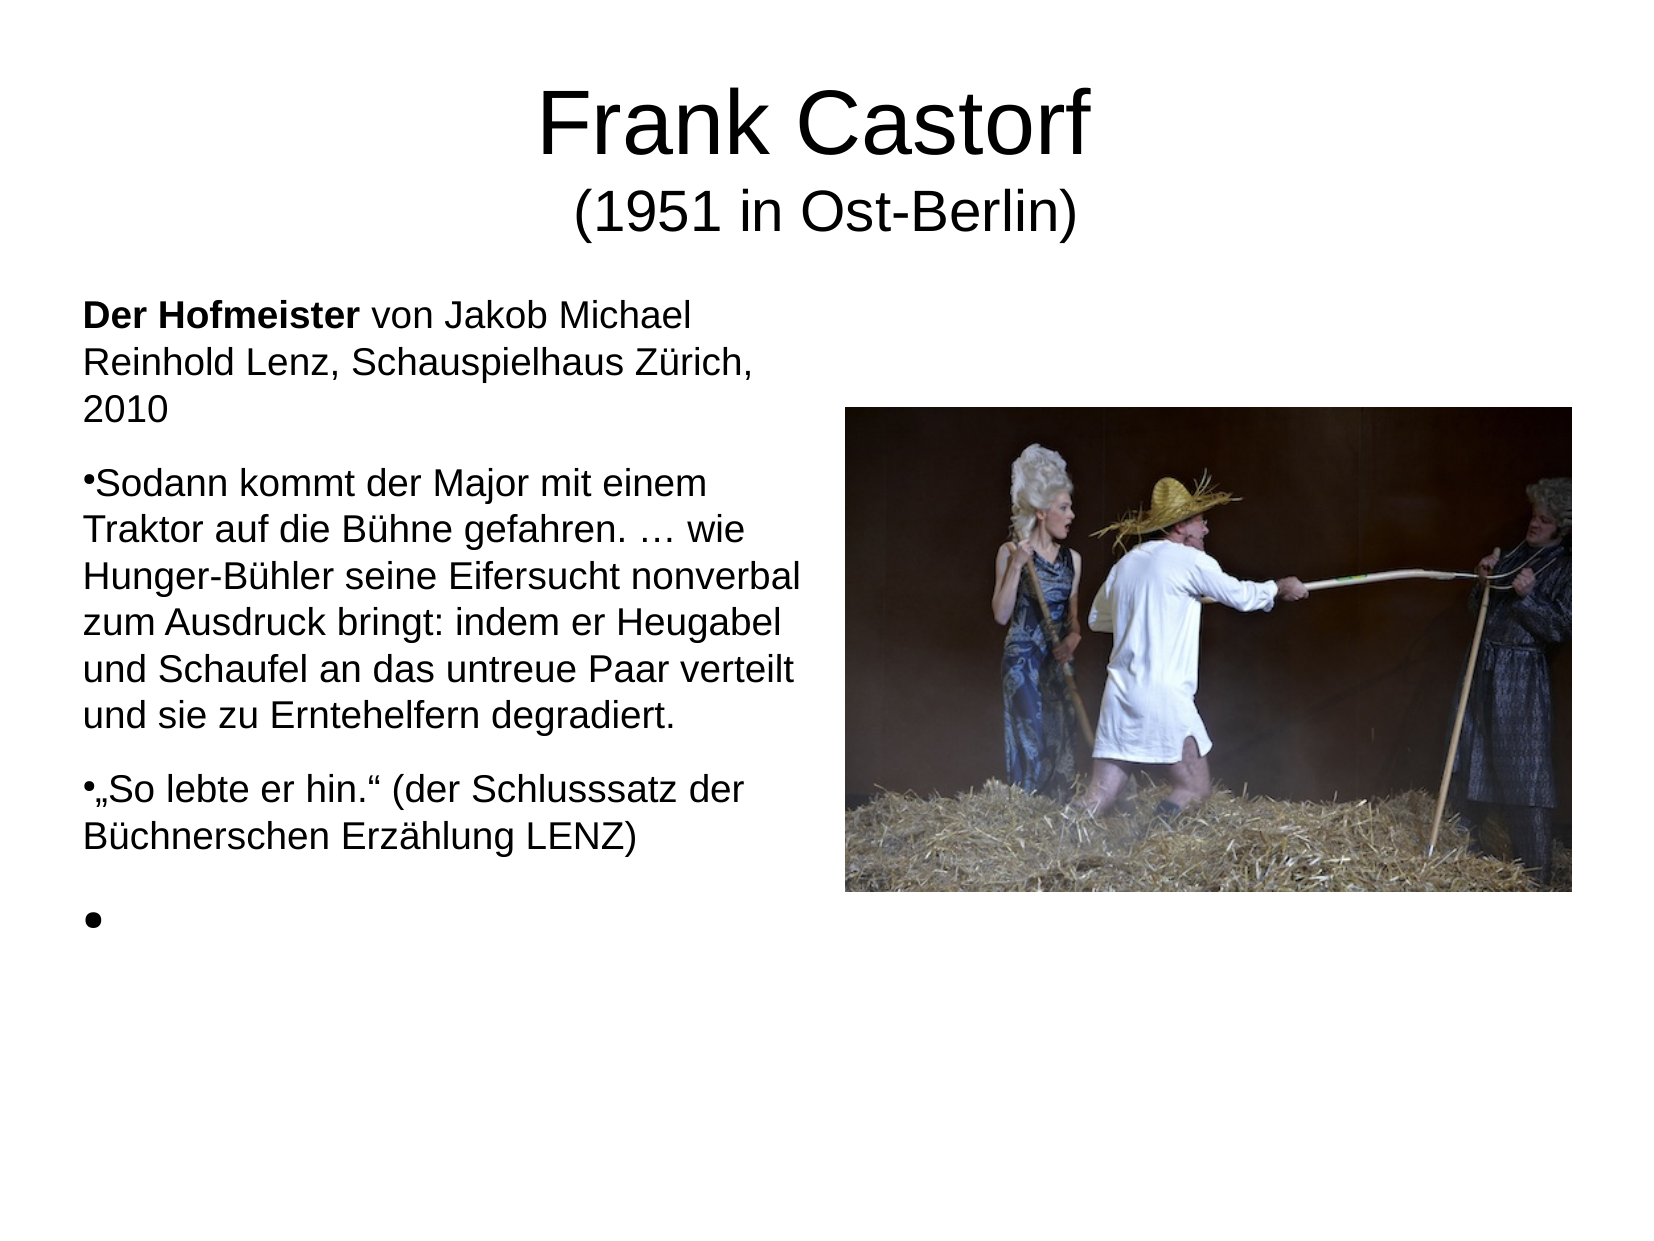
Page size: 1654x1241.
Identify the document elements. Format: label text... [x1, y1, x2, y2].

picture [845, 407, 1572, 893]
list Der Hofmeister von Jakob Michael Reinhold Lenz, Schauspielhaus Zürich, 2010 Sodann kommt der Major mit einem Traktor auf die Bühne gefahren. … wie Hunger-Bühler seine Eifersucht nonverbal zum Ausdruck bringt: indem er Heugabel und Schaufel an das untreue Paar verteilt und sie zu Erntehelfern degradiert. „So lebte er hin.“ (der Schlusssatz der Büchnerschen Erzählung LENZ) [82, 290, 809, 1010]
title Frank Castorf (1951 in Ost-Berlin) [82, 49, 1571, 257]
